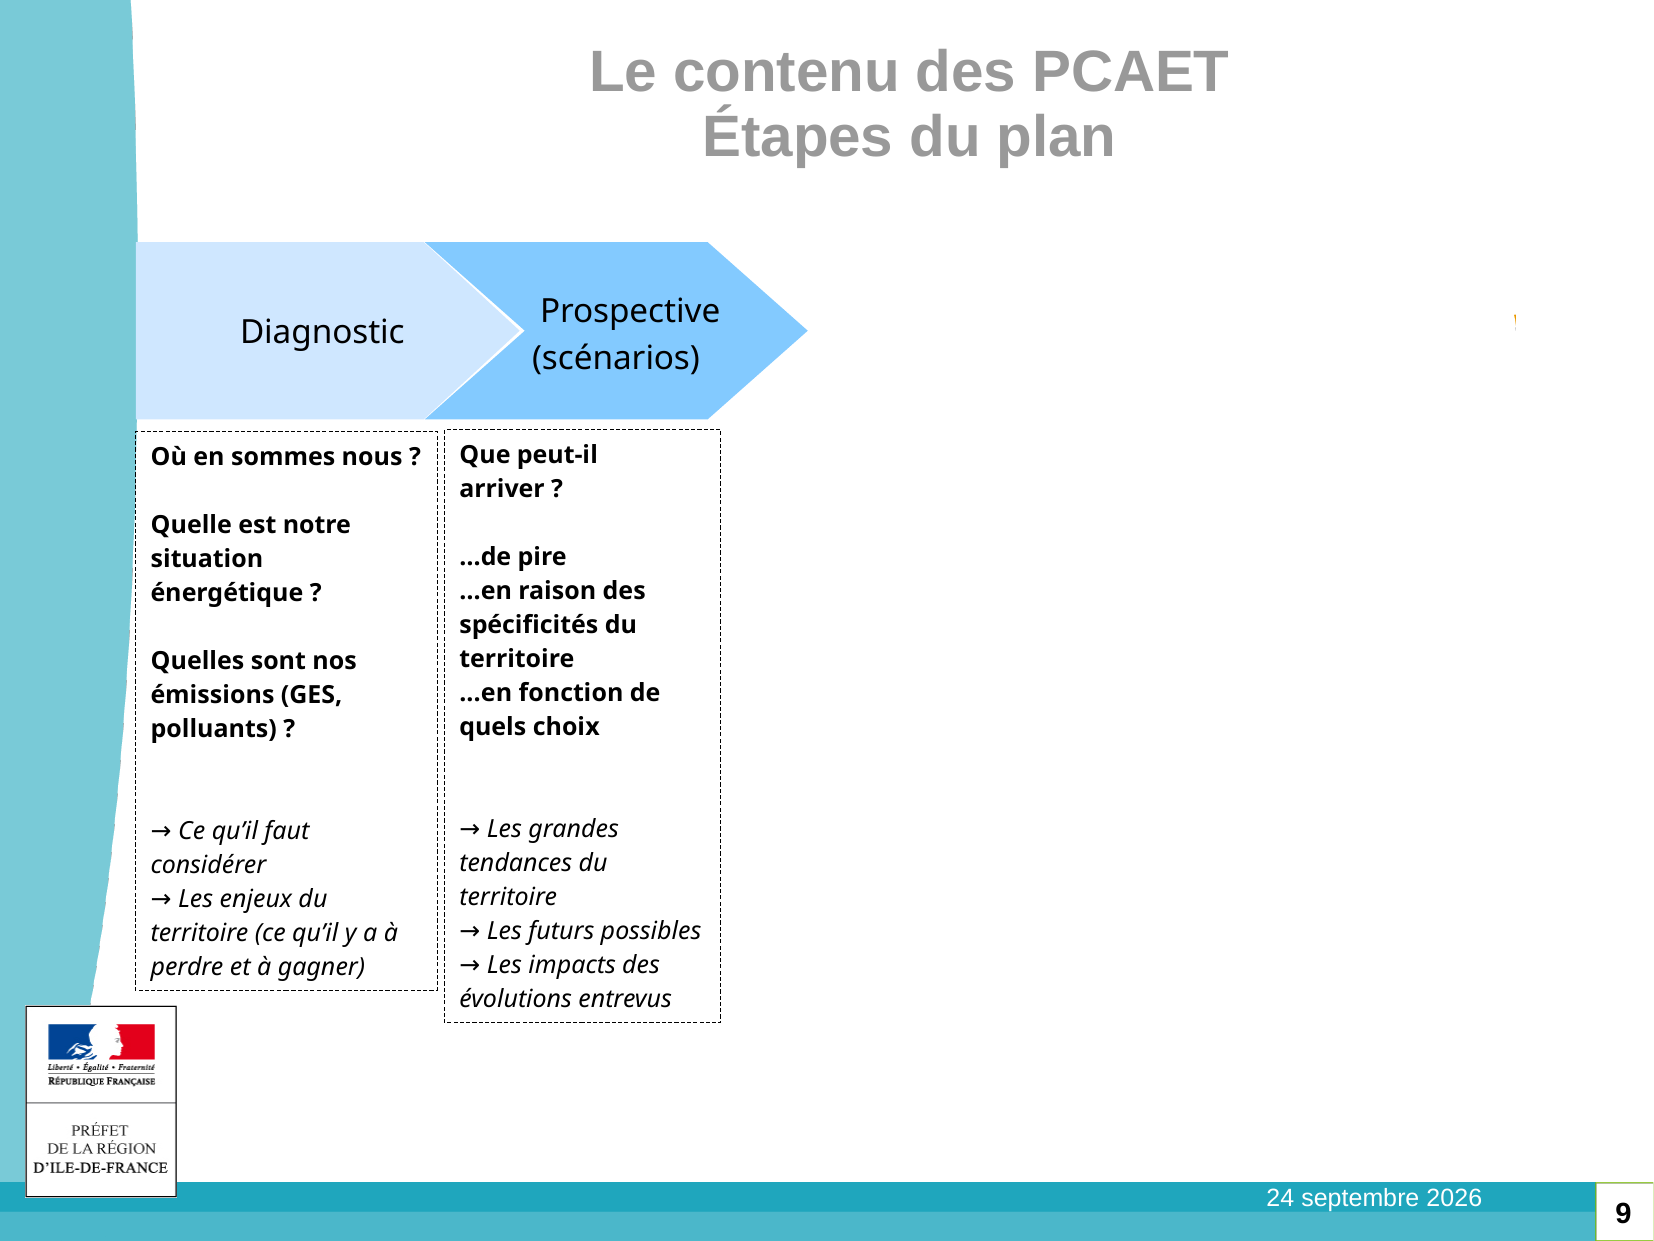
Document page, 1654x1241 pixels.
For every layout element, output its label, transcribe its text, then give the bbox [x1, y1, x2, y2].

picture [0, 0, 1654, 1241]
text_box Où en sommes nous ? Quelle est notre situation énergétique ? Quelles sont nos émissions (GES, polluants) ? → Ce qu’il faut considérer → Les enjeux du territoire (ce qu’il y a à perdre et à gagner) [135, 431, 438, 873]
text_box Diagnostic [135, 242, 520, 420]
text_box Prospective (scénarios) [424, 242, 808, 420]
title Le contenu des PCAET Étapes du plan [165, 0, 1654, 208]
text_box Que peut-il arriver ? …de pire …en raison des spécificités du territoire ...en fonction de quels choix → Les grandes tendances du territoire → Les futurs possibles → Les impacts des évolutions entrevus [444, 429, 721, 871]
